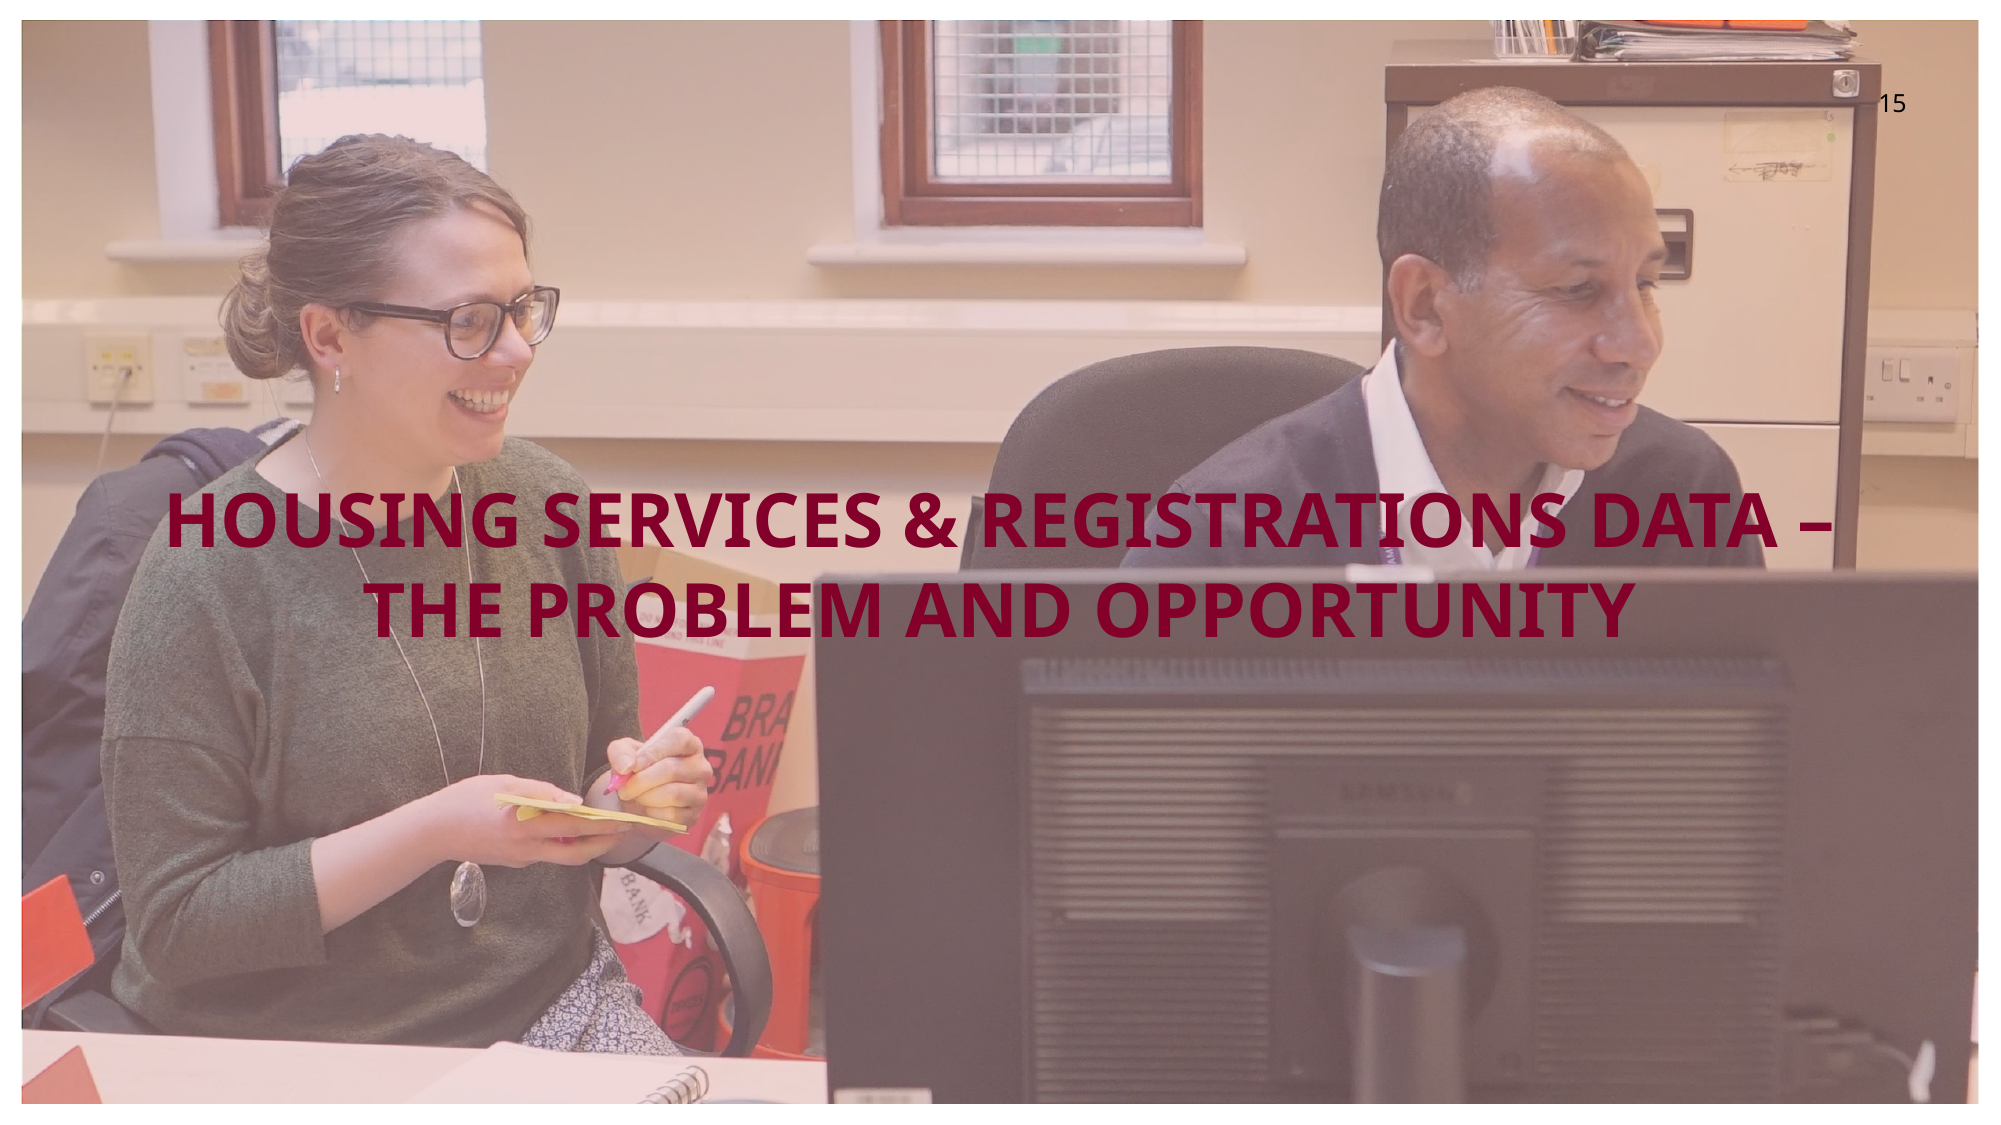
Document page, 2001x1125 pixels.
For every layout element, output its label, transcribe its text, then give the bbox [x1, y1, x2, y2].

slide_number 1 [1850, 87, 1907, 148]
title HOUSING SERVICES & REGISTRATIONS DATA – THE PROBLEM AND OPPORTUNITY [111, 463, 1888, 662]
text_box [22, 20, 1979, 1104]
